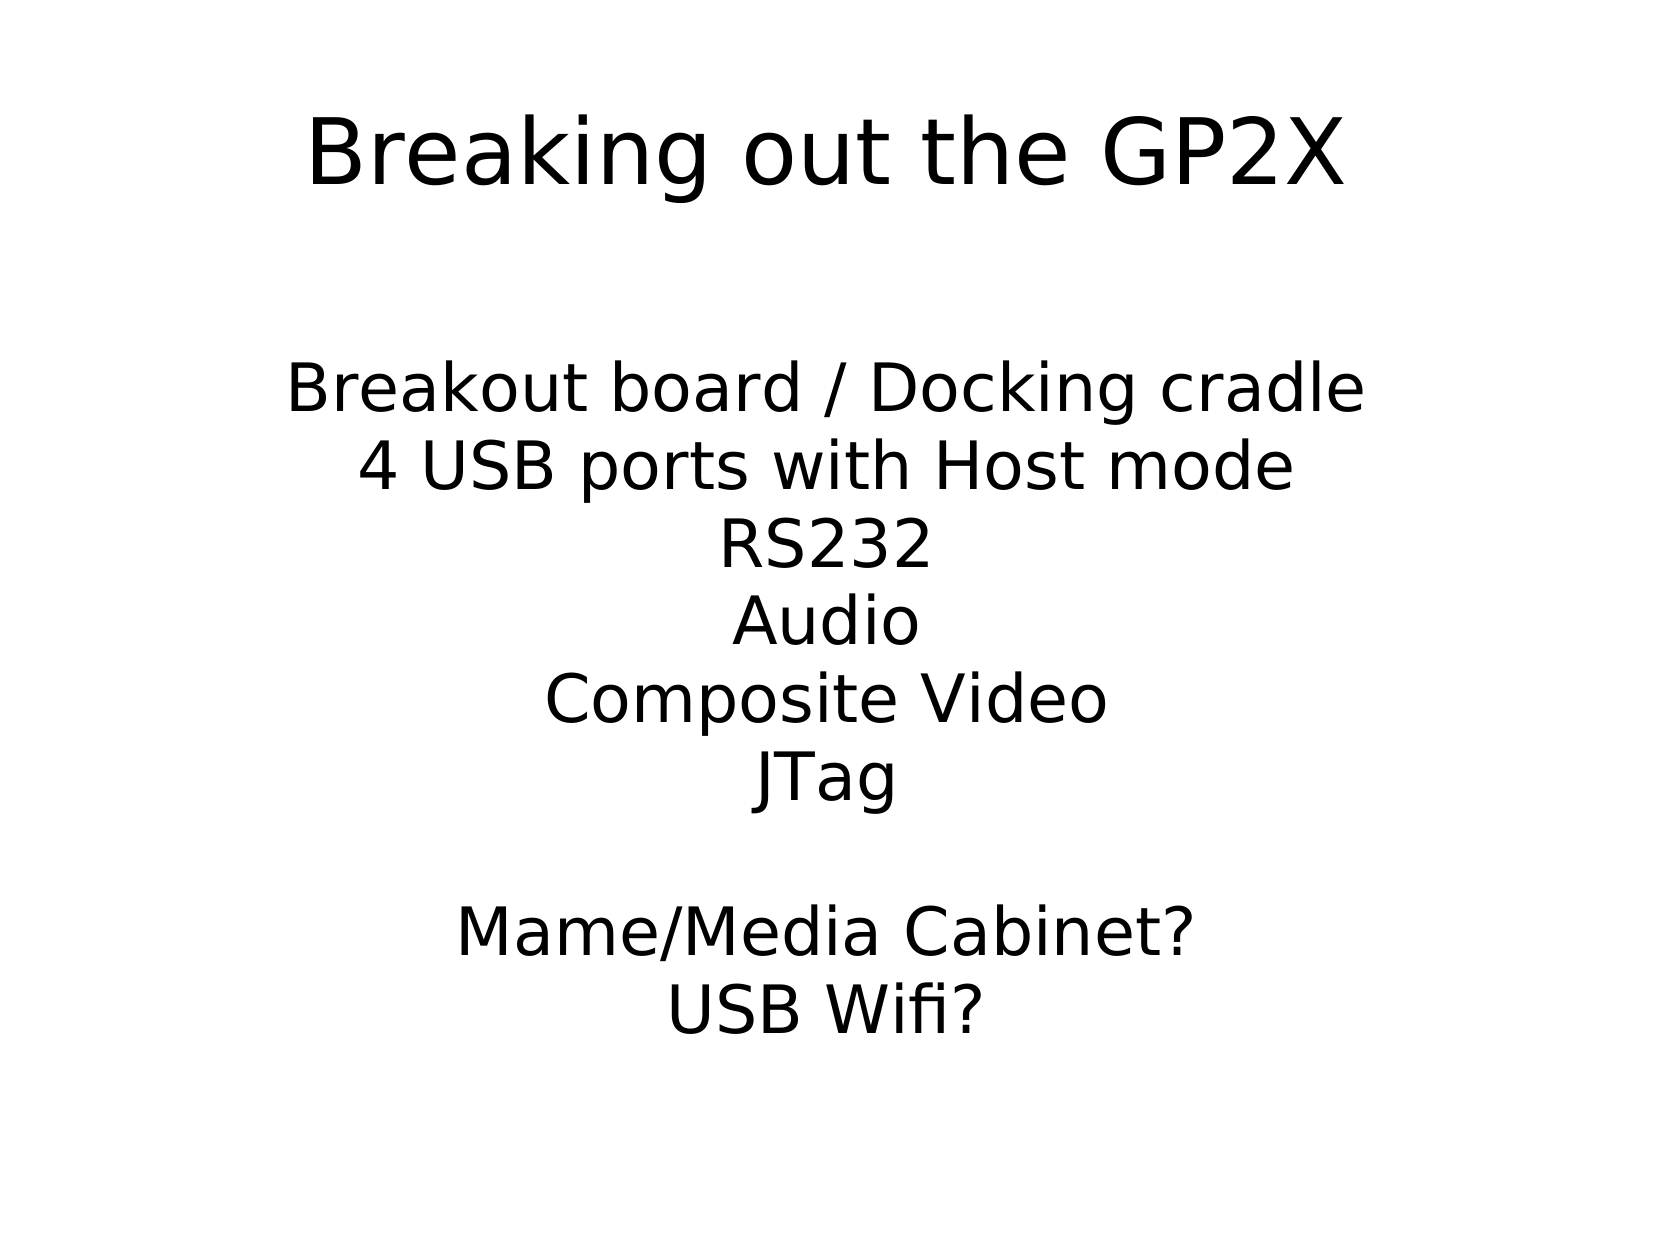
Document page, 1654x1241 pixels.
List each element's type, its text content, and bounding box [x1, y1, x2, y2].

subtitle Breakout board / Docking cradle 4 USB ports with Host mode RS232 Audio Composite Video JTag Mame/Media Cabinet? USB Wifi? [82, 297, 1571, 1102]
title Breaking out the GP2X [82, 56, 1571, 250]
